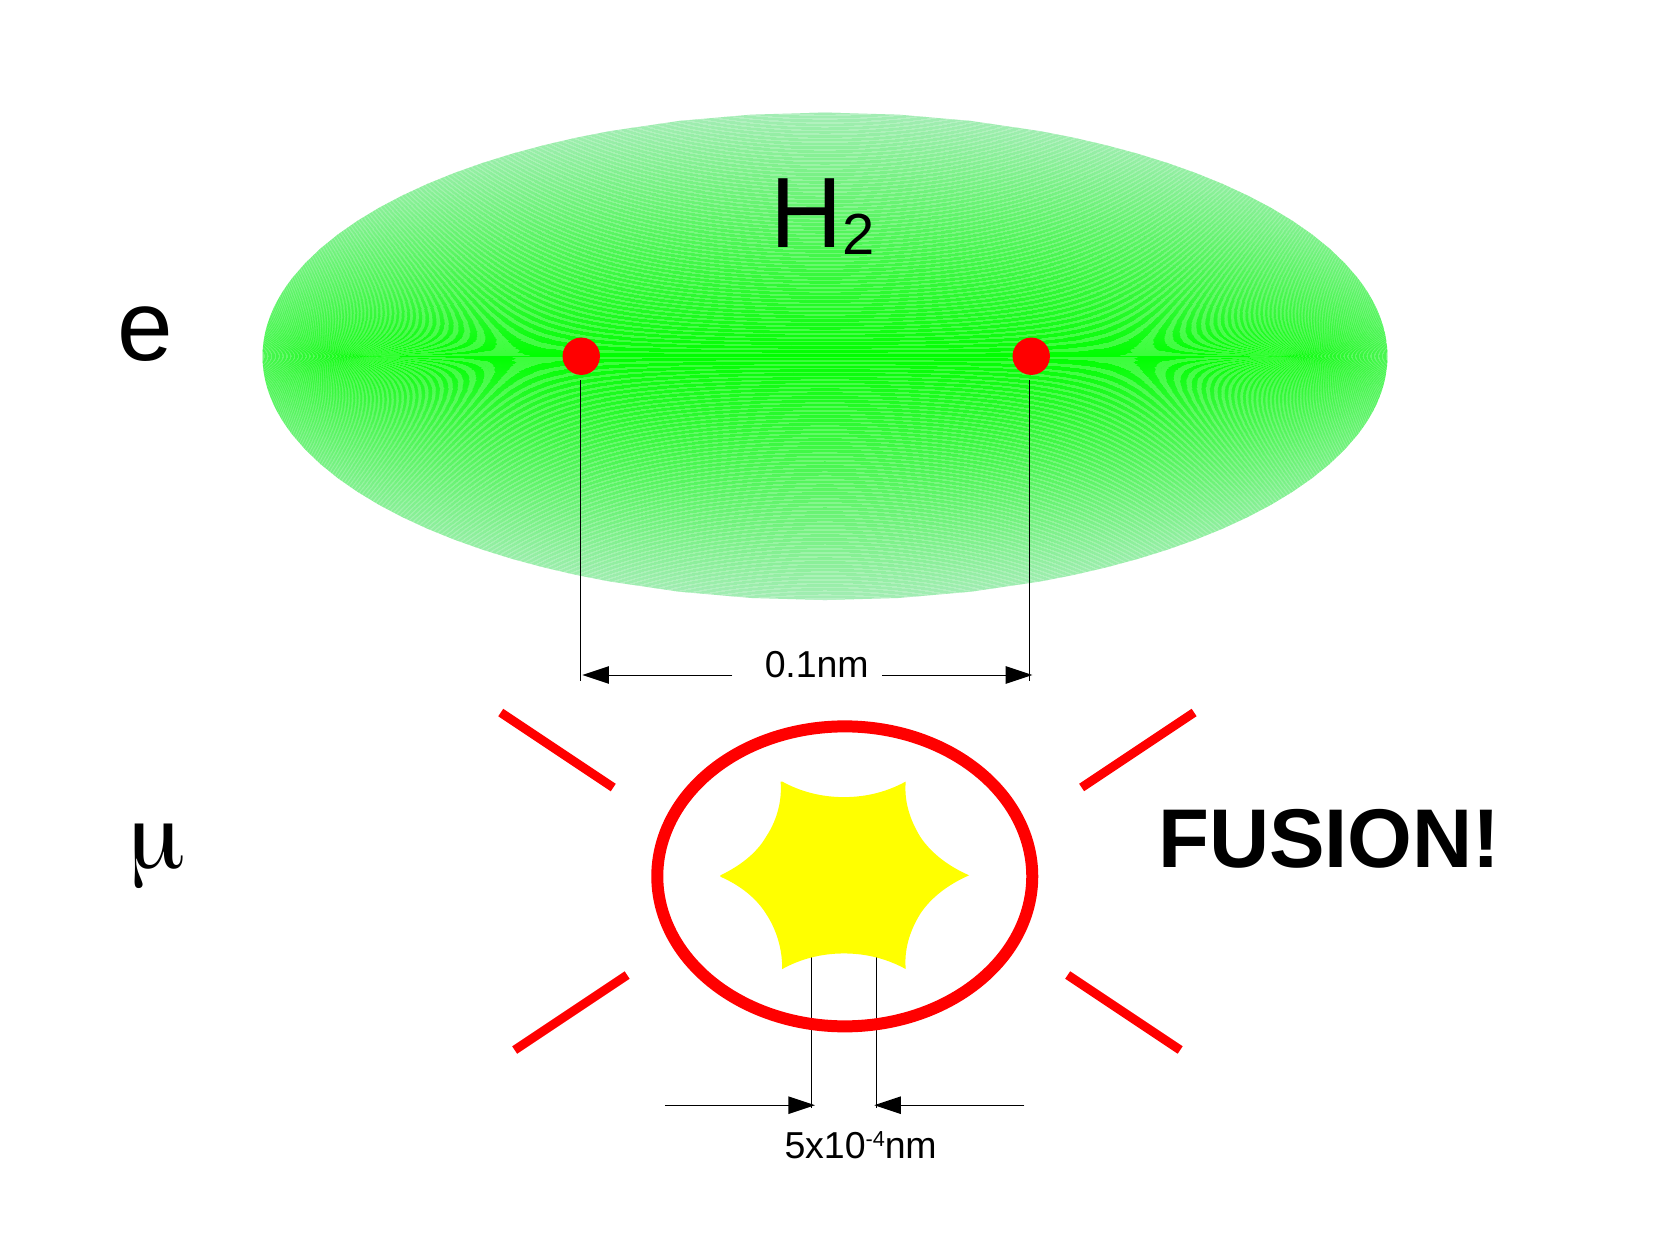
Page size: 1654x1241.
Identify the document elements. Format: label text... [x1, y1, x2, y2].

text_box [262, 112, 1388, 601]
text_box 0.1nm [750, 636, 881, 707]
text_box m [112, 792, 200, 938]
text_box FUSION! [1143, 785, 1516, 926]
text_box e [102, 262, 188, 426]
text_box [720, 781, 970, 970]
text_box 5x10-4nm [769, 1117, 950, 1189]
text_box H2 [755, 150, 901, 344]
